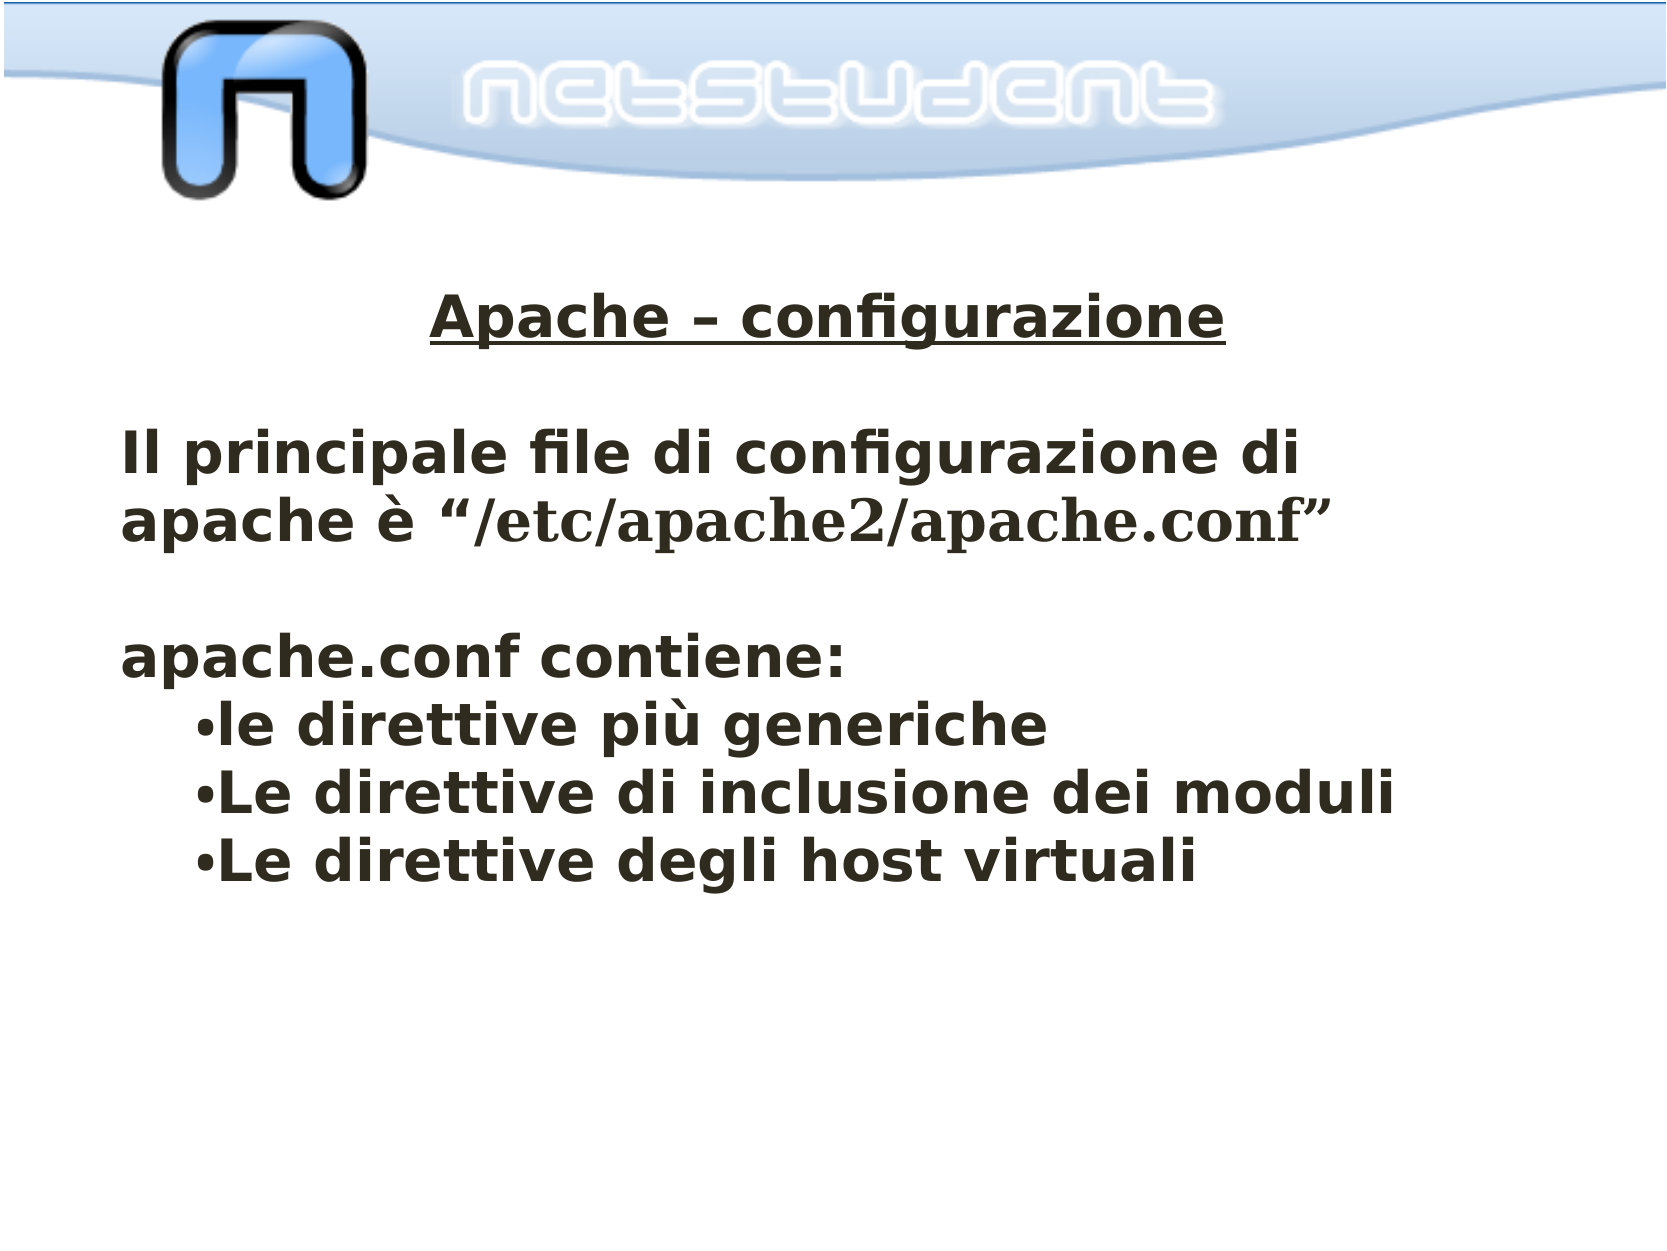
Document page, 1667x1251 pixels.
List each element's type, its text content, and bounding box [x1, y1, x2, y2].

text_box Apache – configurazione Il principale file di configurazione di apache è “/etc/apache2/apache.conf” apache.conf contiene: le direttive più generiche Le direttive di inclusione dei moduli Le direttive degli host virtuali [105, 276, 1550, 1140]
picture [0, 0, 1667, 1251]
